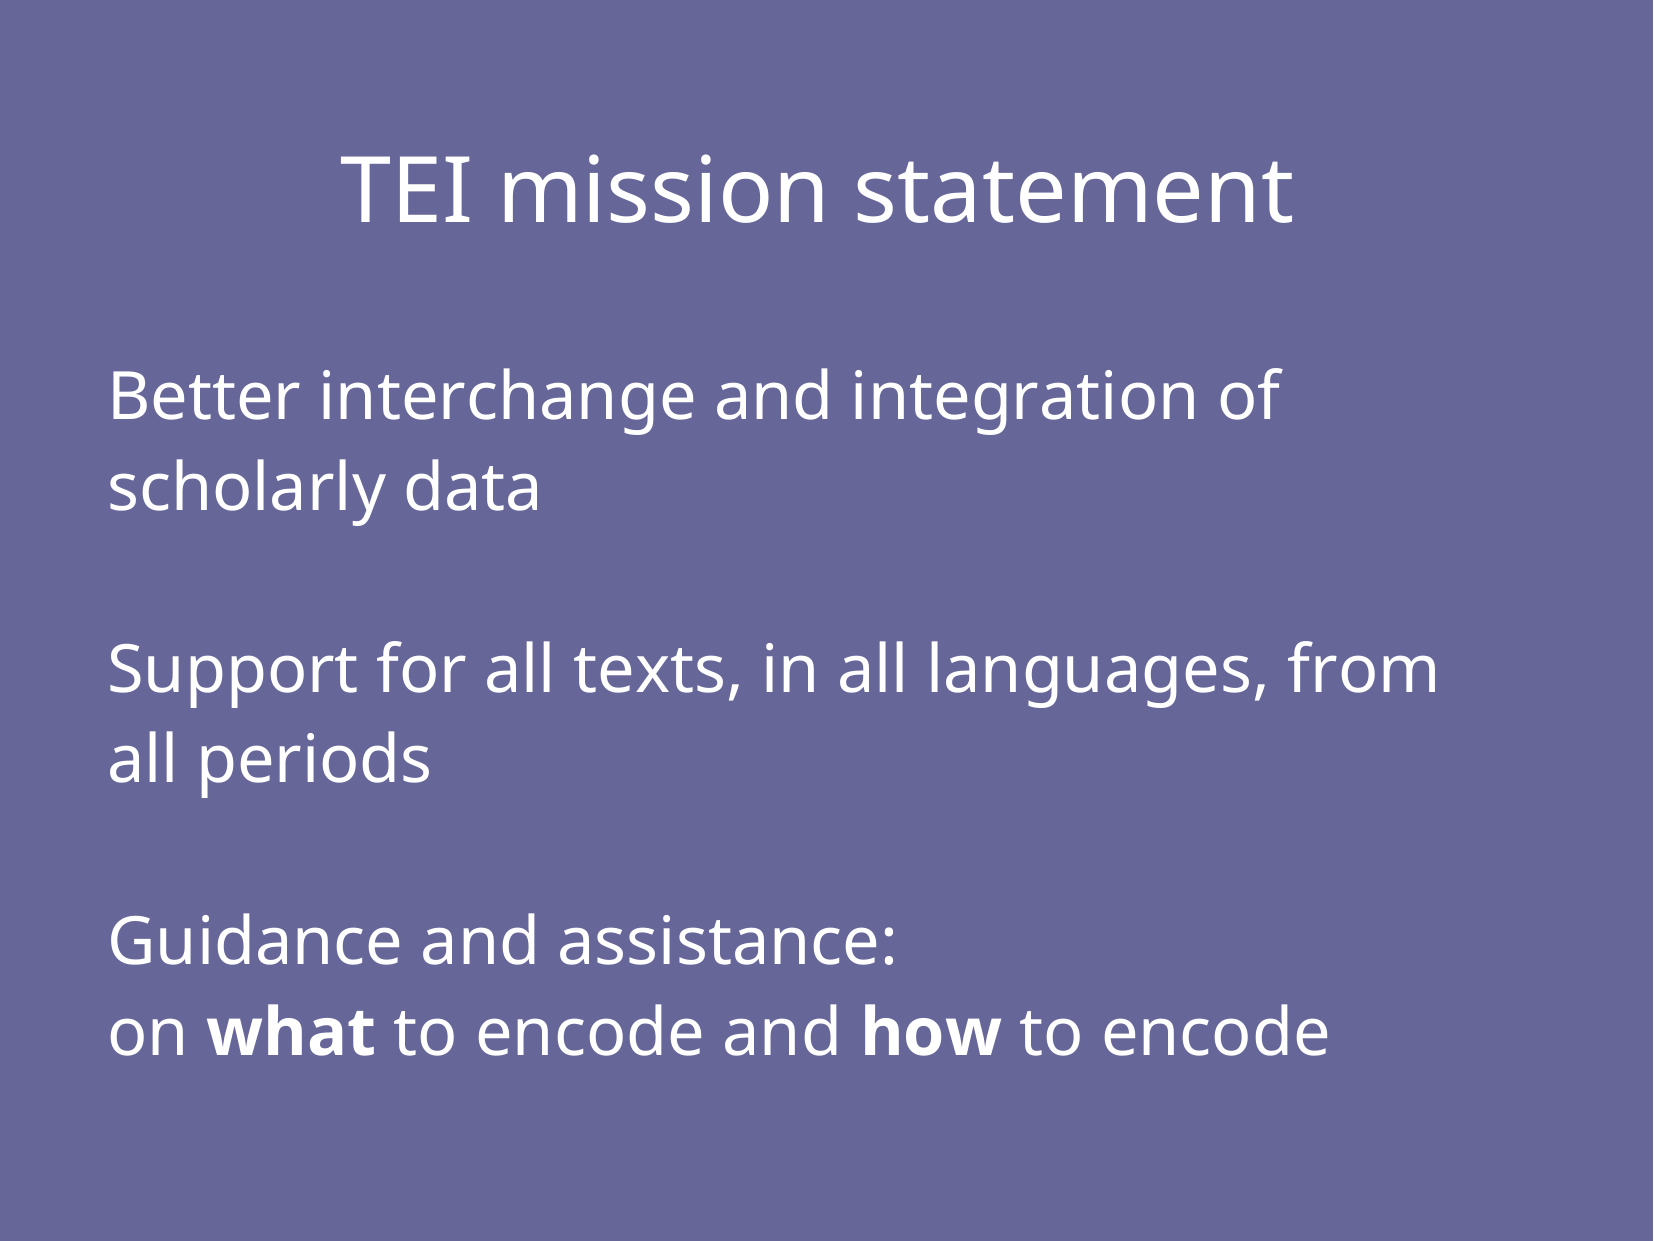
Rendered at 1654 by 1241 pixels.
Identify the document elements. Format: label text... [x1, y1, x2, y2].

title TEI mission statement [112, 64, 1524, 311]
list Better interchange and integration of scholarly data Support for all texts, in all languages, from all periods Guidance and assistance: on what to encode and how to encode [107, 348, 1519, 1153]
